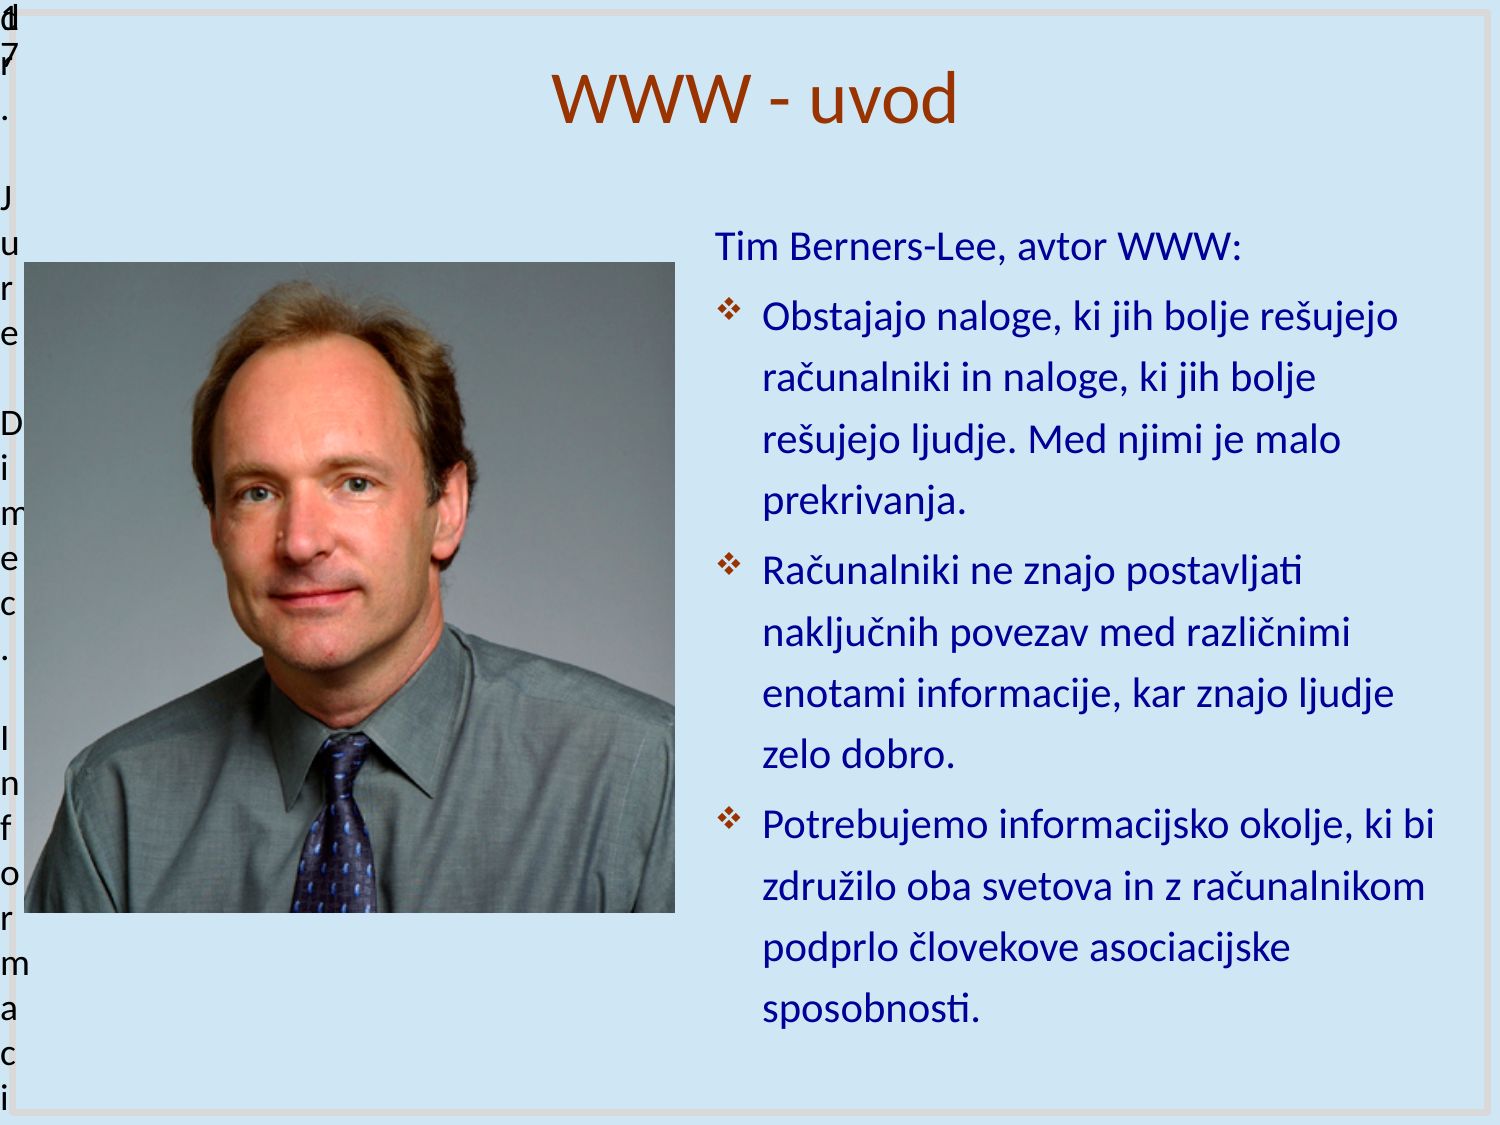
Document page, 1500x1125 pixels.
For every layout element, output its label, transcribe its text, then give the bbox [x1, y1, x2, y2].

list Tim Berners-Lee, avtor WWW: Obstajajo naloge, ki jih bolje rešujejo računalniki in naloge, ki jih bolje rešujejo ljudje. Med njimi je malo prekrivanja. Računalniki ne znajo postavljati naključnih povezav med različnimi enotami informacije, kar znajo ljudje zelo dobro. Potrebujemo informacijsko okolje, ki bi združilo oba svetova in z računalnikom podprlo človekove asociacijske sposobnosti. [699, 200, 1475, 1050]
picture [24, 262, 675, 913]
title WWW - uvod [37, 37, 1475, 150]
